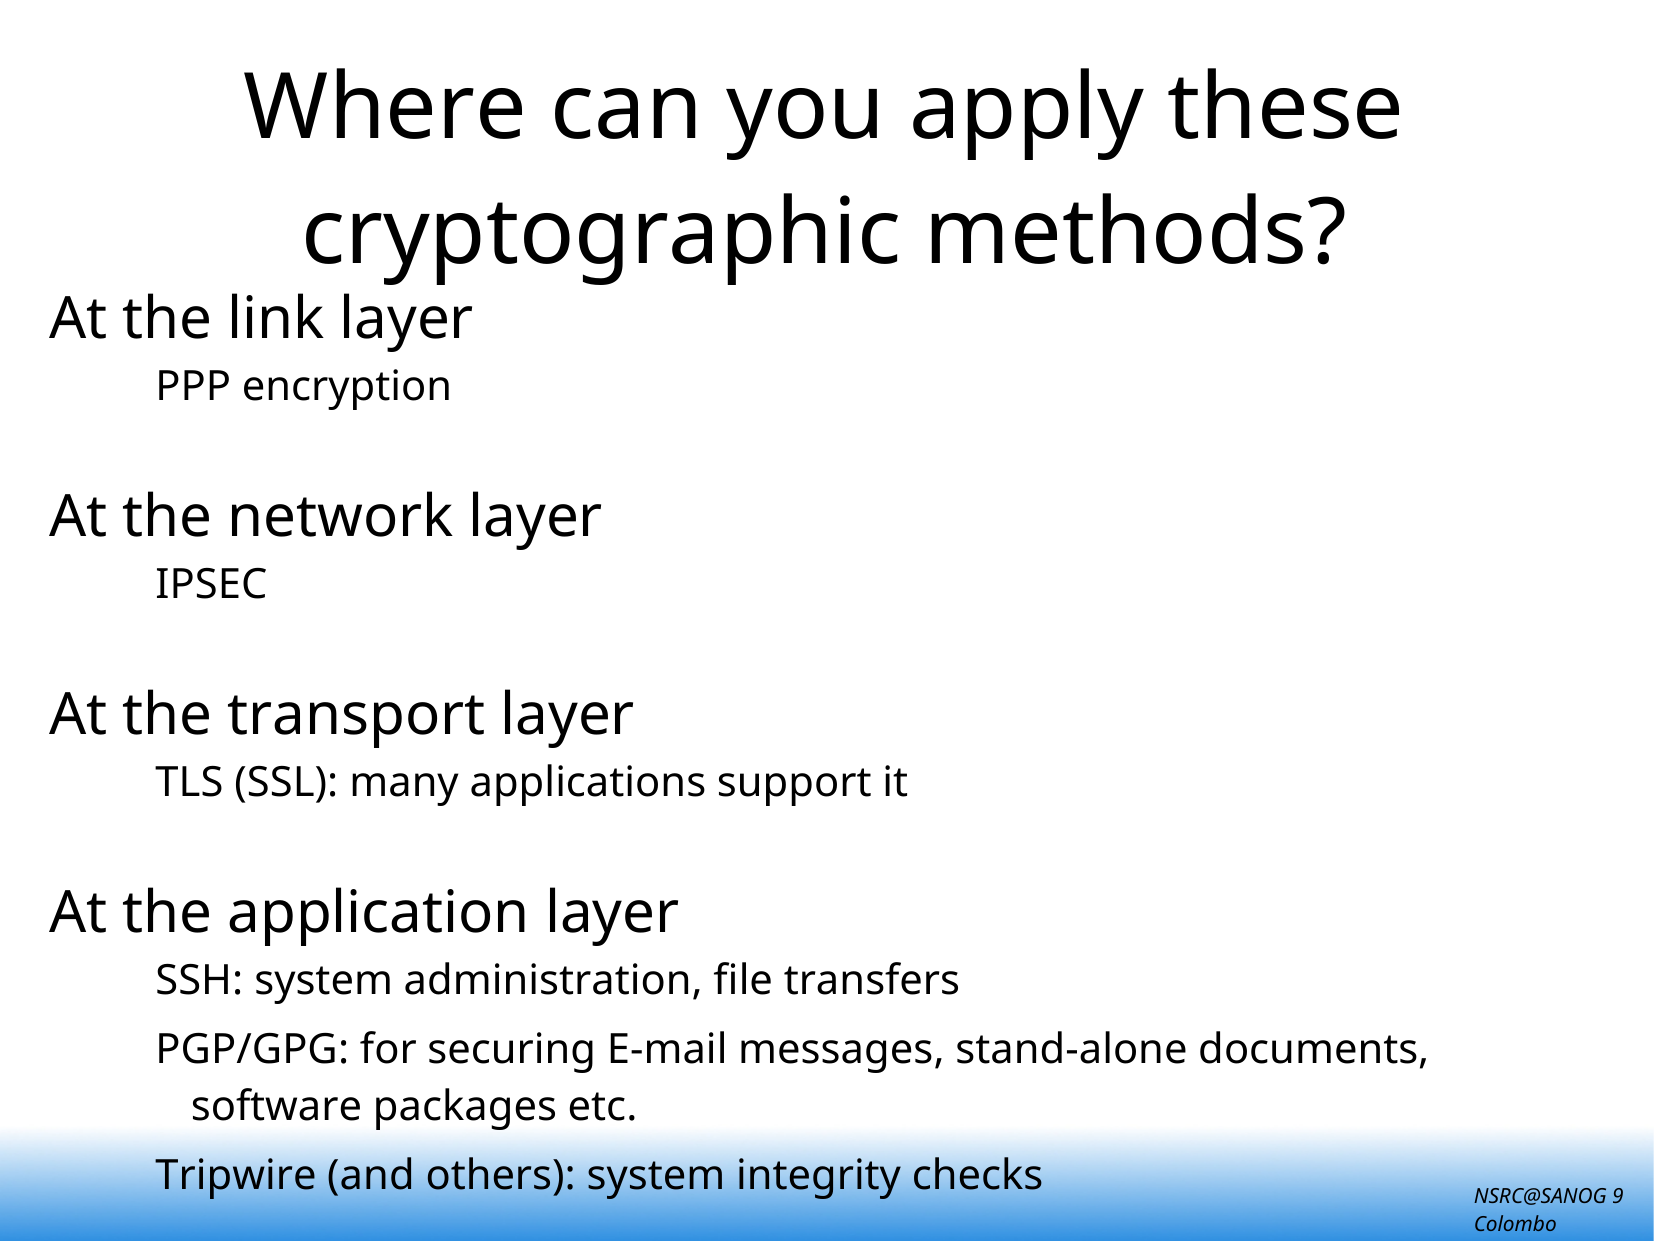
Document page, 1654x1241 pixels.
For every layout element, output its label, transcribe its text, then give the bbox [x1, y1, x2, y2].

picture [885, 1171, 895, 1185]
list At the link layer PPP encryption At the network layer IPSEC At the transport layer TLS (SSL): many applications support it At the application layer SSH: system administration, file transfers PGP/GPG: for securing E-mail messages, stand-alone documents, software packages etc. Tripwire (and others): system integrity checks [13, 276, 1567, 1171]
picture [612, 1171, 622, 1185]
picture [963, 1171, 975, 1176]
picture [238, 1171, 245, 1184]
picture [793, 1171, 805, 1176]
picture [668, 1171, 680, 1176]
picture [817, 1171, 829, 1186]
picture [213, 1171, 226, 1186]
picture [299, 1171, 311, 1176]
picture [395, 1171, 407, 1186]
picture [345, 1178, 355, 1186]
picture [0, 1124, 1654, 1241]
title Where can you apply these cryptographic methods? [112, 40, 1538, 251]
picture [252, 1171, 259, 1184]
picture [431, 1171, 444, 1186]
picture [497, 1171, 509, 1176]
